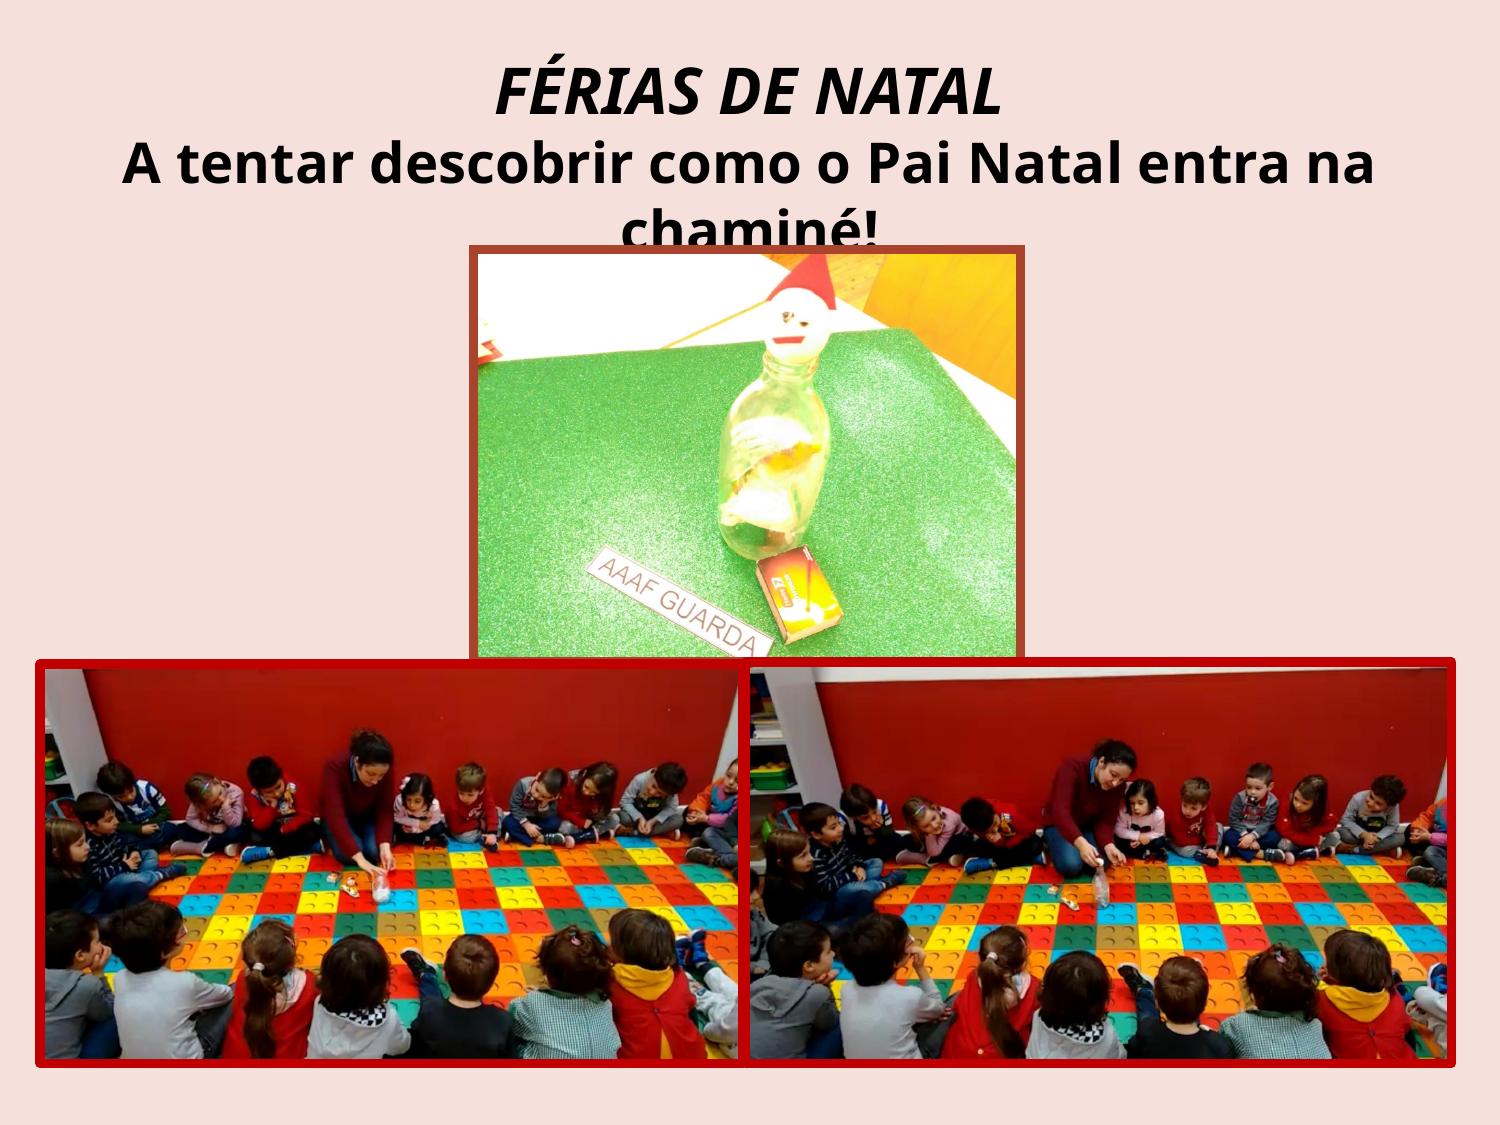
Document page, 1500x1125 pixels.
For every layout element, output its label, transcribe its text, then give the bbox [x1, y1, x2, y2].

picture [44, 668, 739, 1059]
picture [750, 666, 1447, 1059]
picture [478, 253, 1016, 657]
title FÉRIAS DE NATAL A tentar descobrir como o Pai Natal entra na chaminé! [88, 42, 1412, 244]
